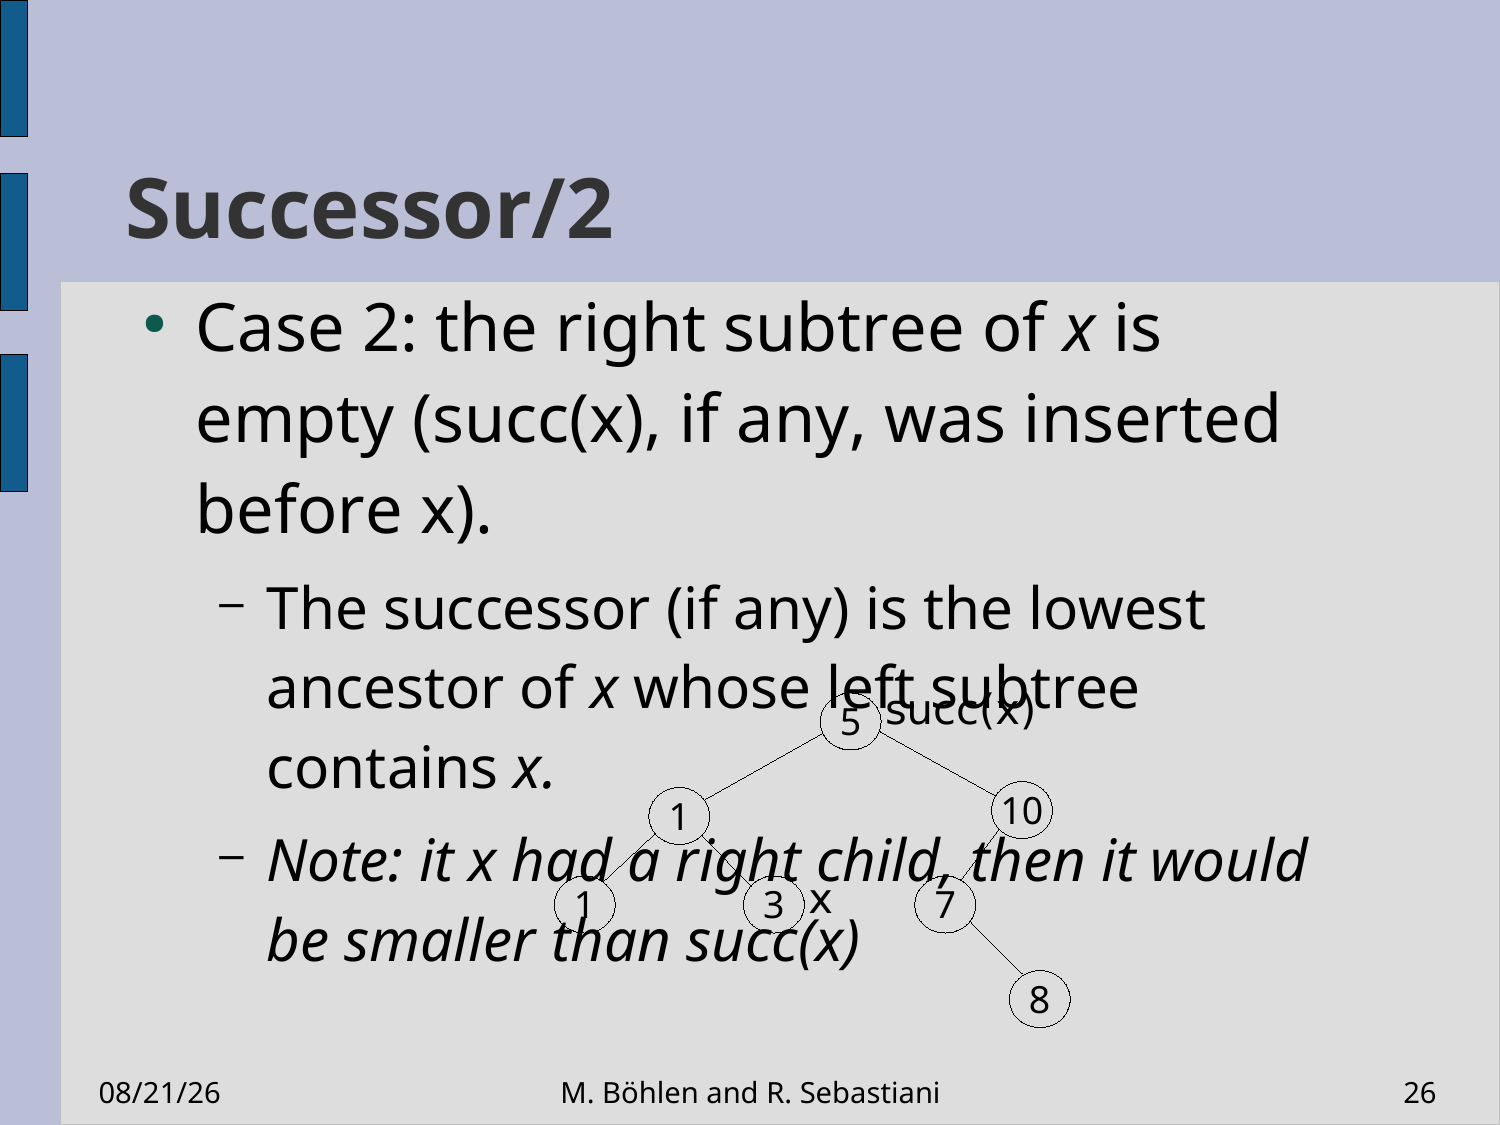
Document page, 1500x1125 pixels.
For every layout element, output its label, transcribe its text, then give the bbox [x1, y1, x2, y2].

text_box succ(x) [870, 678, 1052, 742]
text_box 1 [554, 875, 616, 934]
list Case 2: the right subtree of x is empty (succ(x), if any, was inserted before x). The successor (if any) is the lowest ancestor of x whose left subtree contains x. Note: it x had a right child, then it would be smaller than succ(x) [110, 272, 1392, 1037]
text_box 10 [991, 781, 1053, 839]
title Successor/2 [110, 67, 1392, 271]
text_box x [793, 867, 848, 931]
text_box 7 [914, 875, 976, 934]
text_box 5 [820, 692, 872, 750]
text_box 3 [743, 875, 793, 934]
text_box 1 [648, 787, 710, 845]
text_box 8 [1009, 970, 1071, 1028]
